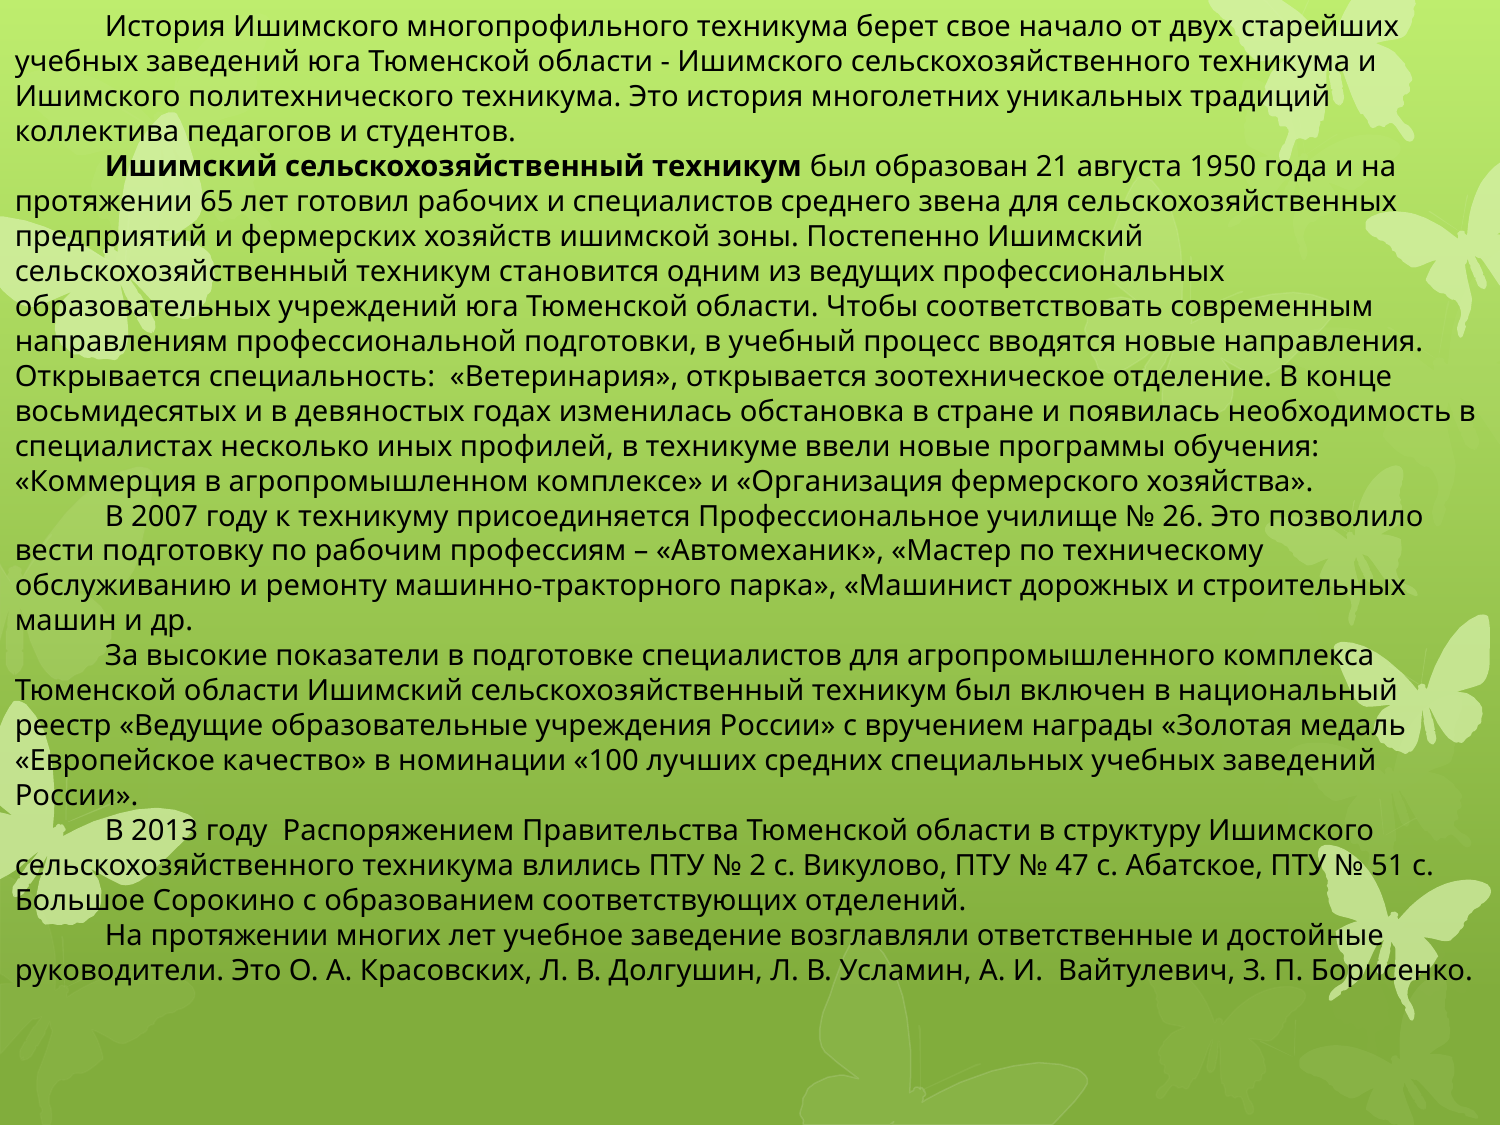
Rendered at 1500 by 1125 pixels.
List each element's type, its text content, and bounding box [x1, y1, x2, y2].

text_box История Ишимского многопрофильного техникума берет свое начало от двух старейших учебных заведений юга Тюменской области - Ишимского сельскохозяйственного техникума и Ишимского политехнического техникума. Это история многолетних уникальных традиций коллектива педагогов и студентов. Ишимский сельскохозяйственный техникум был образован 21 августа 1950 года и на протяжении 65 лет готовил рабочих и специалистов среднего звена для сельскохозяйственных предприятий и фермерских хозяйств ишимской зоны. Постепенно Ишимский сельскохозяйственный техникум становится одним из ведущих профессиональных образовательных учреждений юга Тюменской области. Чтобы соответствовать современным направлениям профессиональной подготовки, в учебный процесс вводятся новые направления. Открывается специальность: «Ветеринария», открывается зоотехническое отделение. В конце восьмидесятых и в девяностых годах изменилась обстановка в стране и появилась необходимость в специалистах несколько иных профилей, в техникуме ввели новые программы обучения: «Коммерция в агропромышленном комплексе» и «Организация фермерского хозяйства». В 2007 году к техникуму присоединяется Профессиональное училище № 26. Это позволило вести подготовку по рабочим профессиям – «Автомеханик», «Мастер по техническому обслуживанию и ремонту машинно-тракторного парка», «Машинист дорожных и строительных машин и др. За высокие показатели в подготовке специалистов для агропромышленного комплекса Тюменской области Ишимский сельскохозяйственный техникум был включен в национальный реестр «Ведущие образовательные учреждения России» с вручением награды «Золотая медаль «Европейское качество» в номинации «100 лучших средних специальных учебных заведений России». В 2013 году Распоряжением Правительства Тюменской области в структуру Ишимского сельскохозяйственного техникума влились ПТУ № 2 с. Викулово, ПТУ № 47 с. Абатское, ПТУ № 51 с. Большое Сорокино с образованием соответствующих отделений. На протяжении многих лет учебное заведение возглавляли ответственные и достойные руководители. Это О. А. Красовских, Л. В. Долгушин, Л. В. Усламин, А. И. Вайтулевич, З. П. Борисенко. [0, 0, 1500, 1039]
